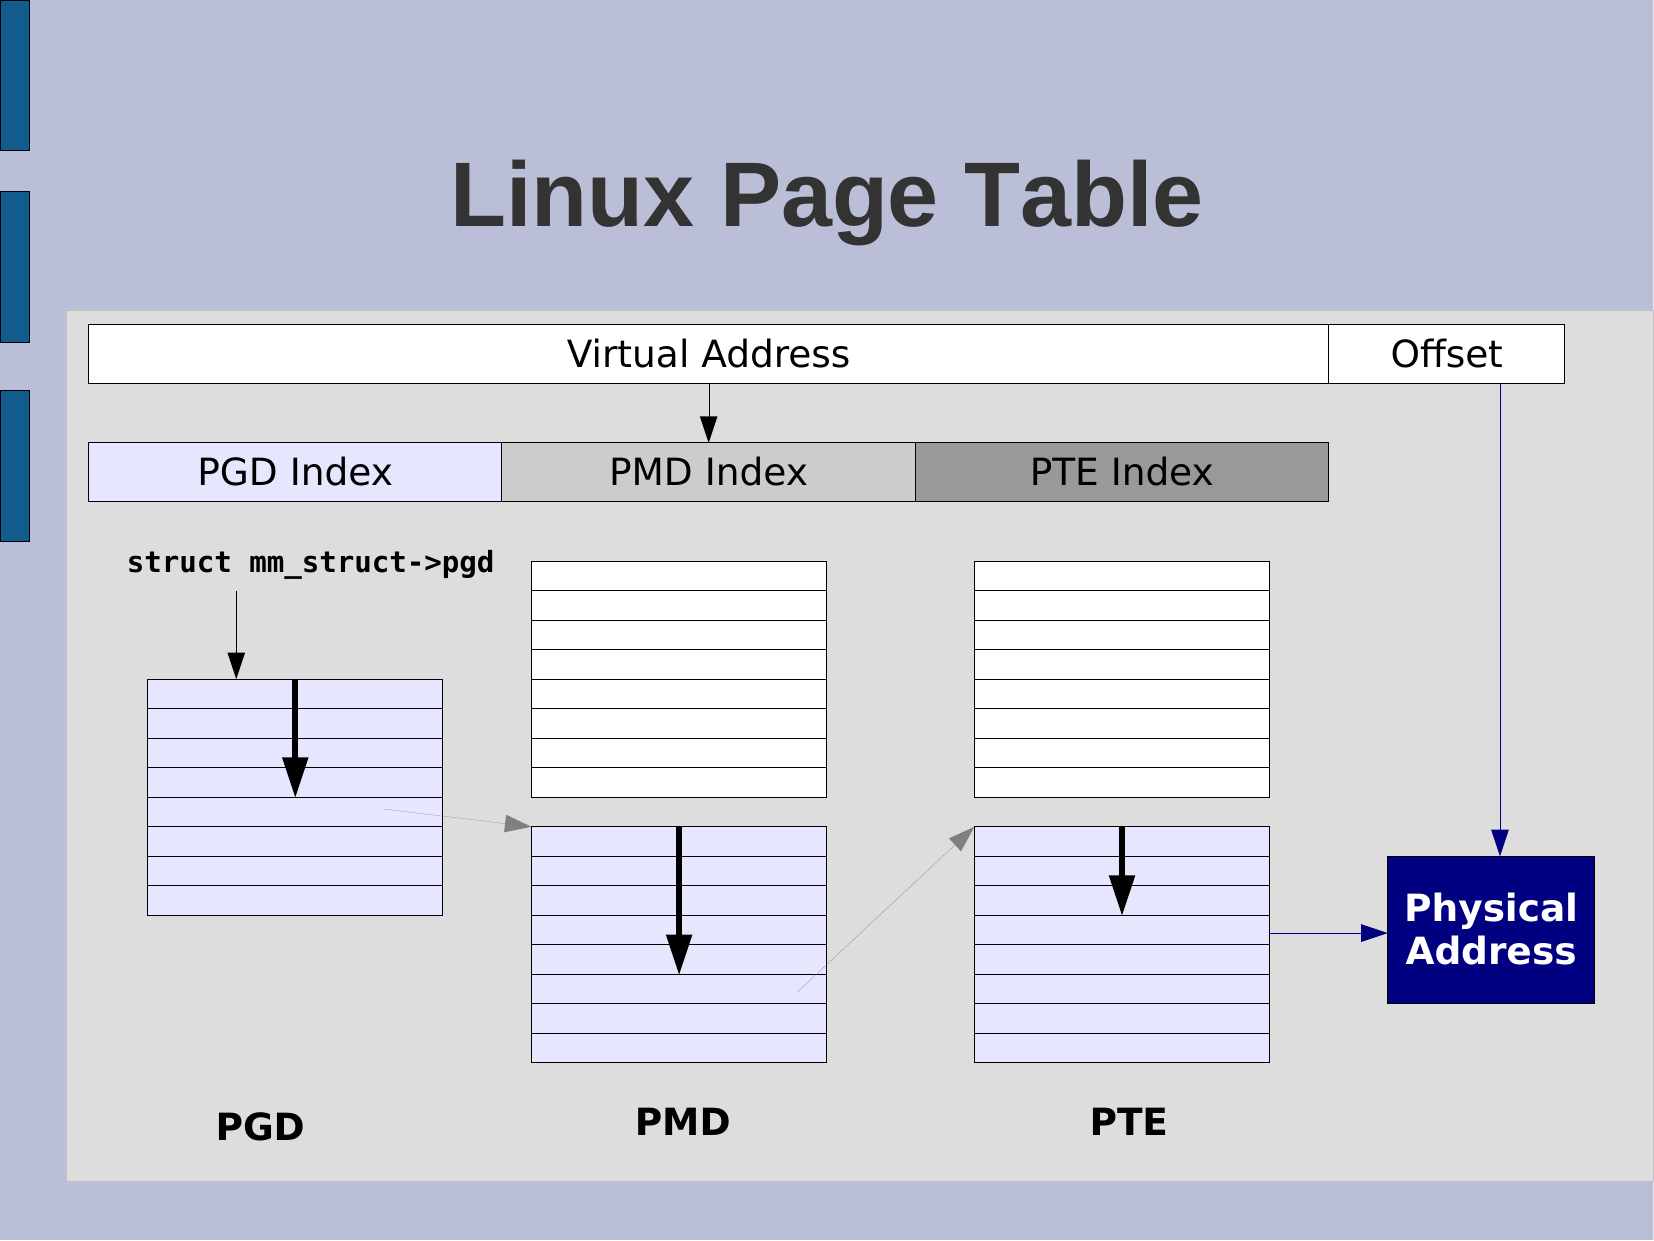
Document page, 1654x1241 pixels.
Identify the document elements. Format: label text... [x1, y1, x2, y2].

text_box [974, 561, 1270, 798]
text_box PMD [620, 1093, 798, 1152]
text_box PGD [200, 1098, 378, 1157]
title Linux Page Table [121, 98, 1534, 291]
text_box [531, 561, 827, 798]
text_box PGD Index [88, 442, 501, 502]
text_box PTE [1074, 1093, 1252, 1152]
text_box Virtual Address [88, 324, 1328, 384]
text_box [974, 826, 1270, 1063]
text_box PMD Index [501, 442, 915, 502]
text_box Offset [1328, 324, 1565, 384]
text_box [531, 826, 827, 1063]
text_box PTE Index [915, 442, 1329, 502]
text_box Physical Address [1387, 856, 1595, 1004]
text_box struct mm_struct->pgd [112, 537, 510, 587]
text_box [147, 679, 443, 916]
